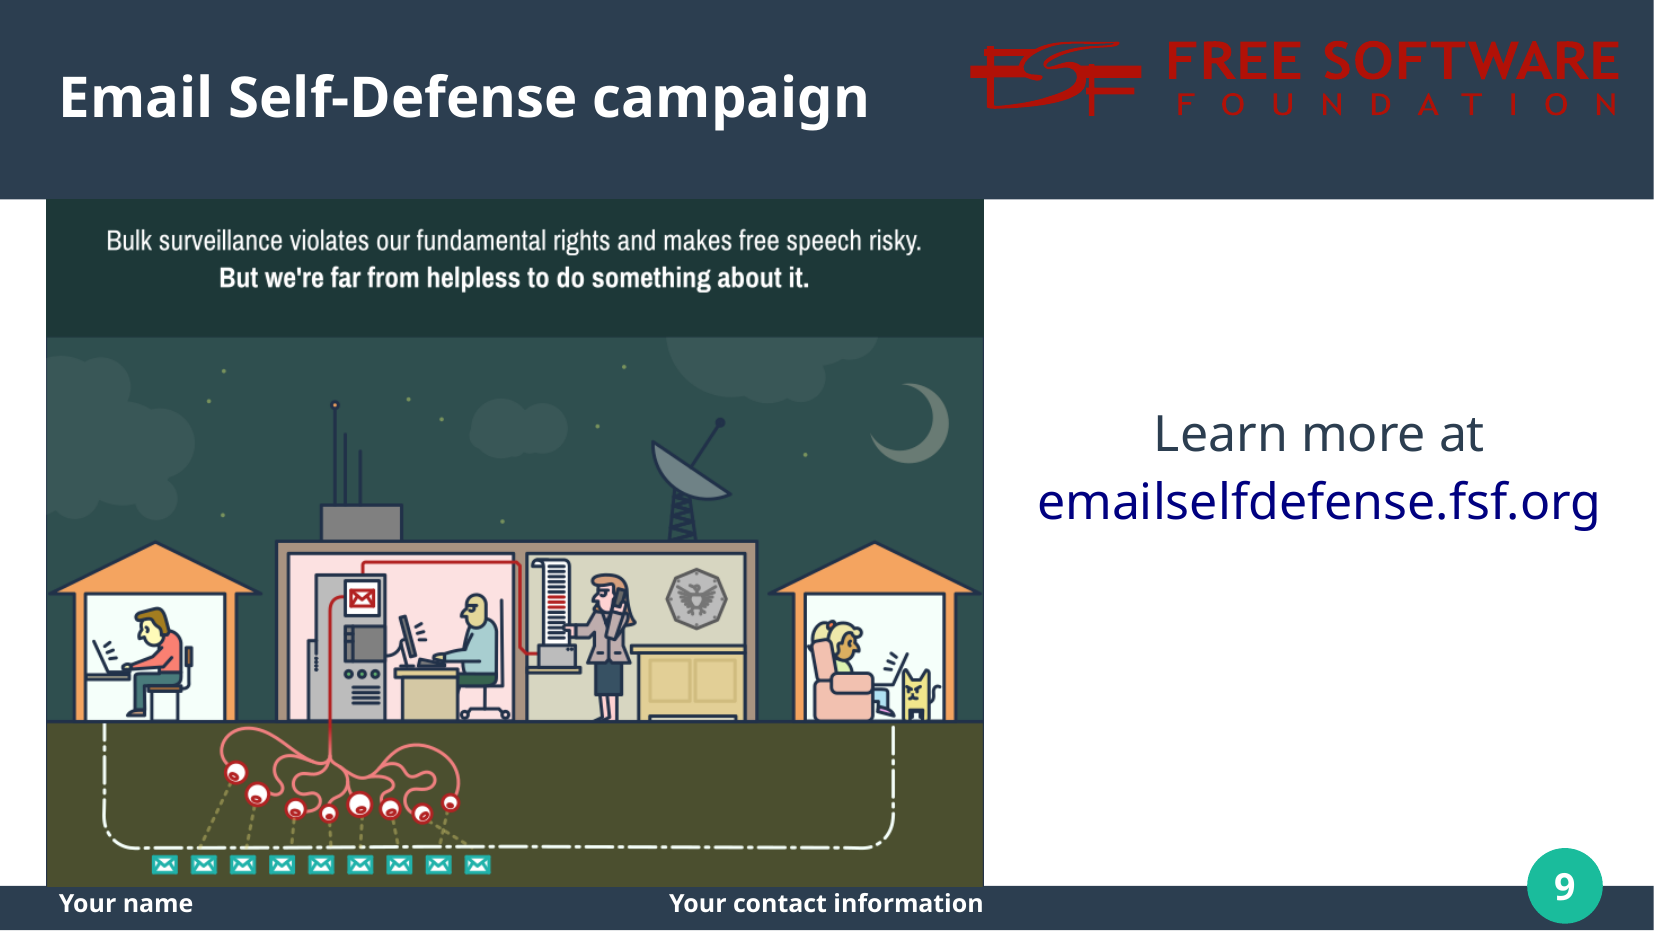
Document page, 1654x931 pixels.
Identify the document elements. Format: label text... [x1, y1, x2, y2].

title Email Self-Defense campaign [59, 37, 1595, 156]
text_box Learn more atemailselfdefense.fsf.org [1003, 432, 1636, 499]
picture [46, 199, 984, 887]
